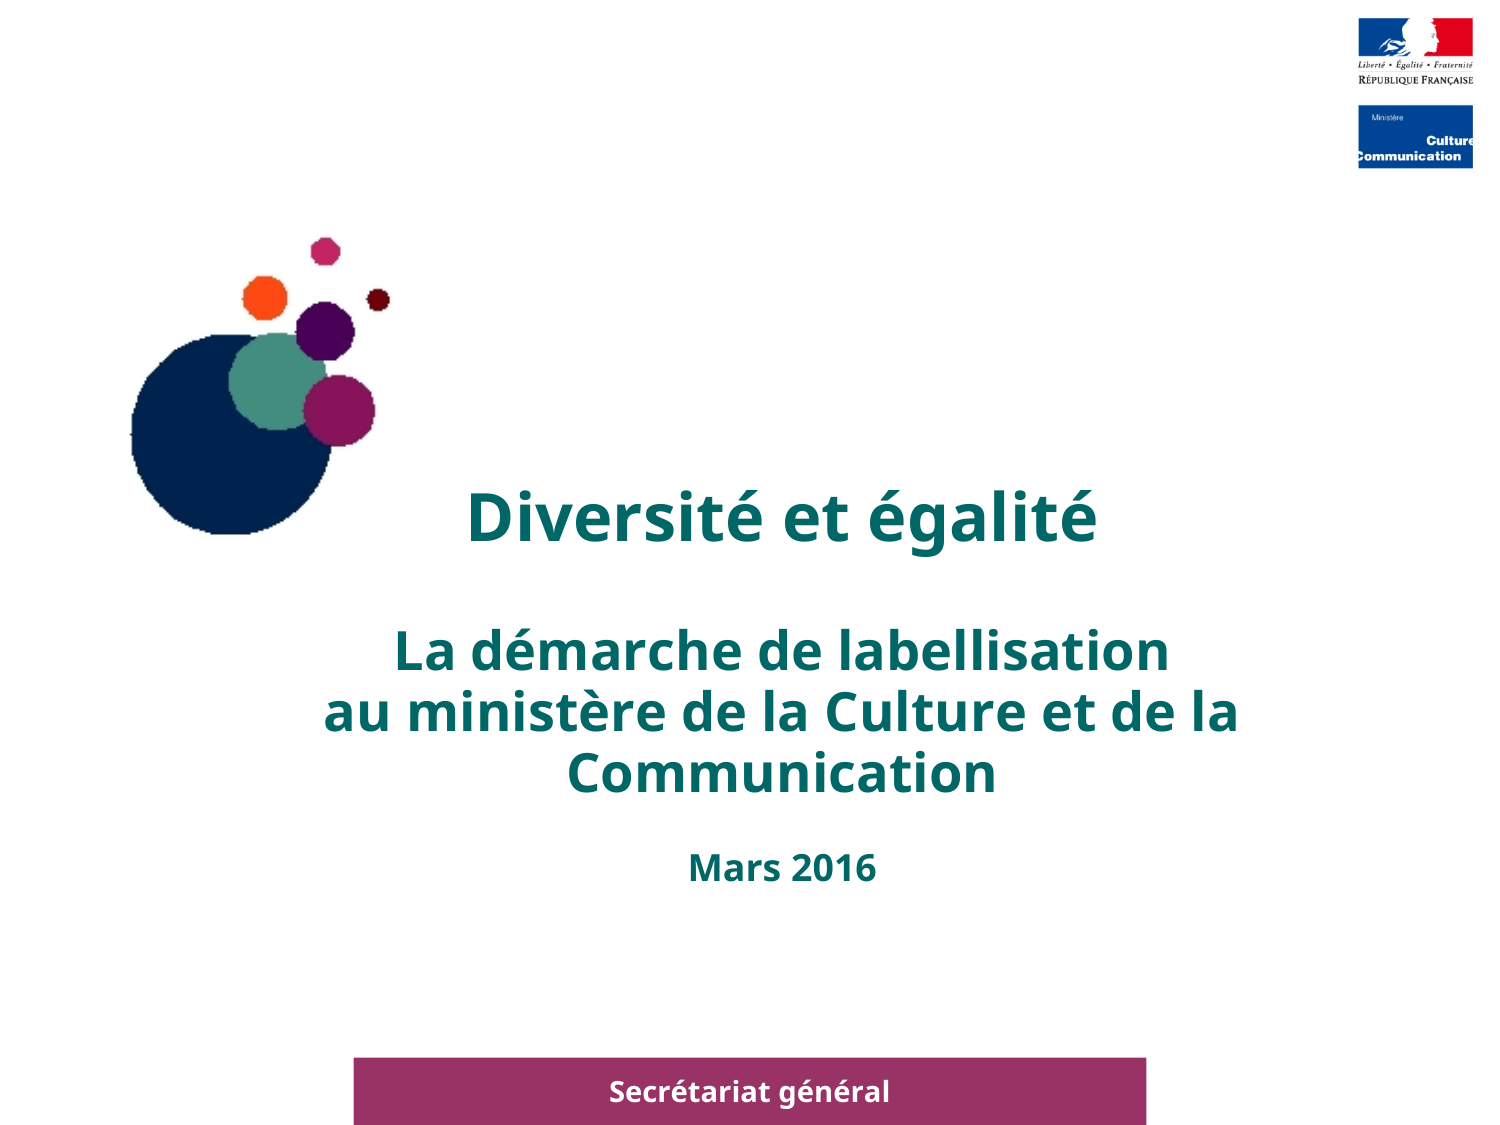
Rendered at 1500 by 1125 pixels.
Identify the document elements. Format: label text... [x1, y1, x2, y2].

picture [1354, 8, 1476, 178]
picture [103, 218, 423, 531]
text_box Diversité et égalité La démarche de labellisation au ministère de la Culture et de la Communication Mars 2016 [88, 531, 1477, 798]
